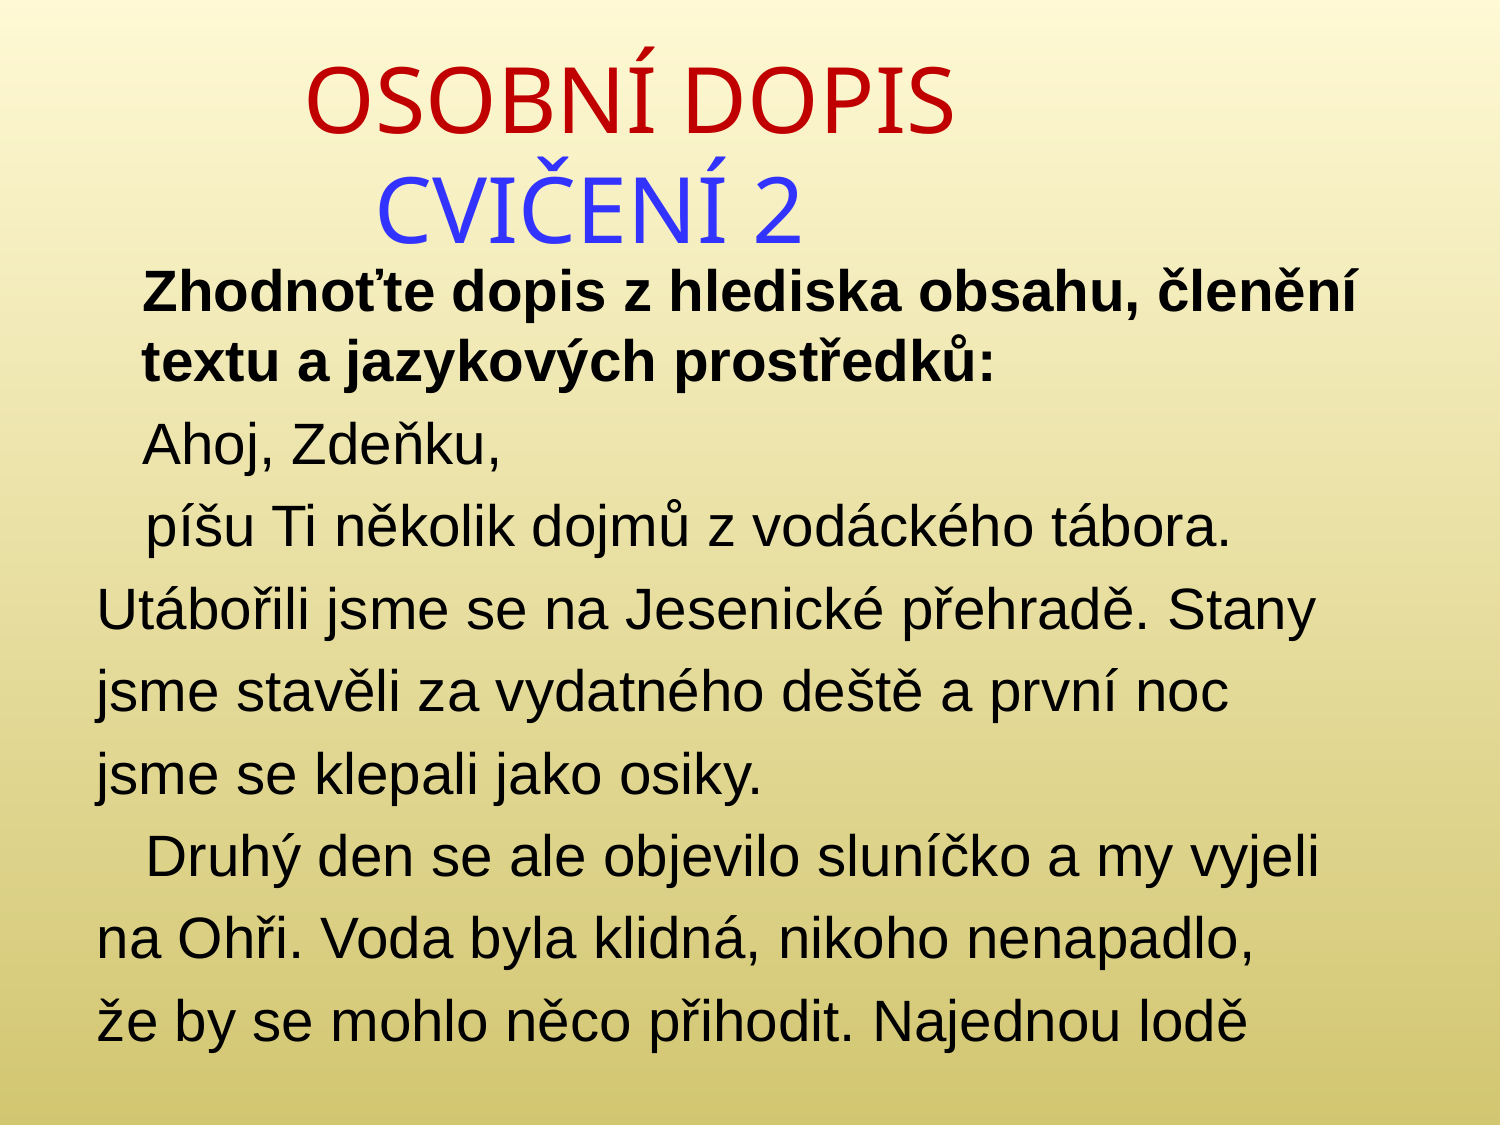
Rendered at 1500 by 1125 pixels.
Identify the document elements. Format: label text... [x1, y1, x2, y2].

list Zhodnoťte dopis z hlediska obsahu, členění textu a jazykových prostředků: Ahoj, Zdeňku, píšu Ti několik dojmů z vodáckého tábora. Utábořili jsme se na Jesenické přehradě. Stany jsme stavěli za vydatného deště a první noc jsme se klepali jako osiky. Druhý den se ale objevilo sluníčko a my vyjeli na Ohři. Voda byla klidná, nikoho nenapadlo, že by se mohlo něco přihodit. Najednou lodě [81, 246, 1454, 1125]
title OSOBNÍ DOPIS CVIČENÍ 2 [74, 34, 1300, 270]
